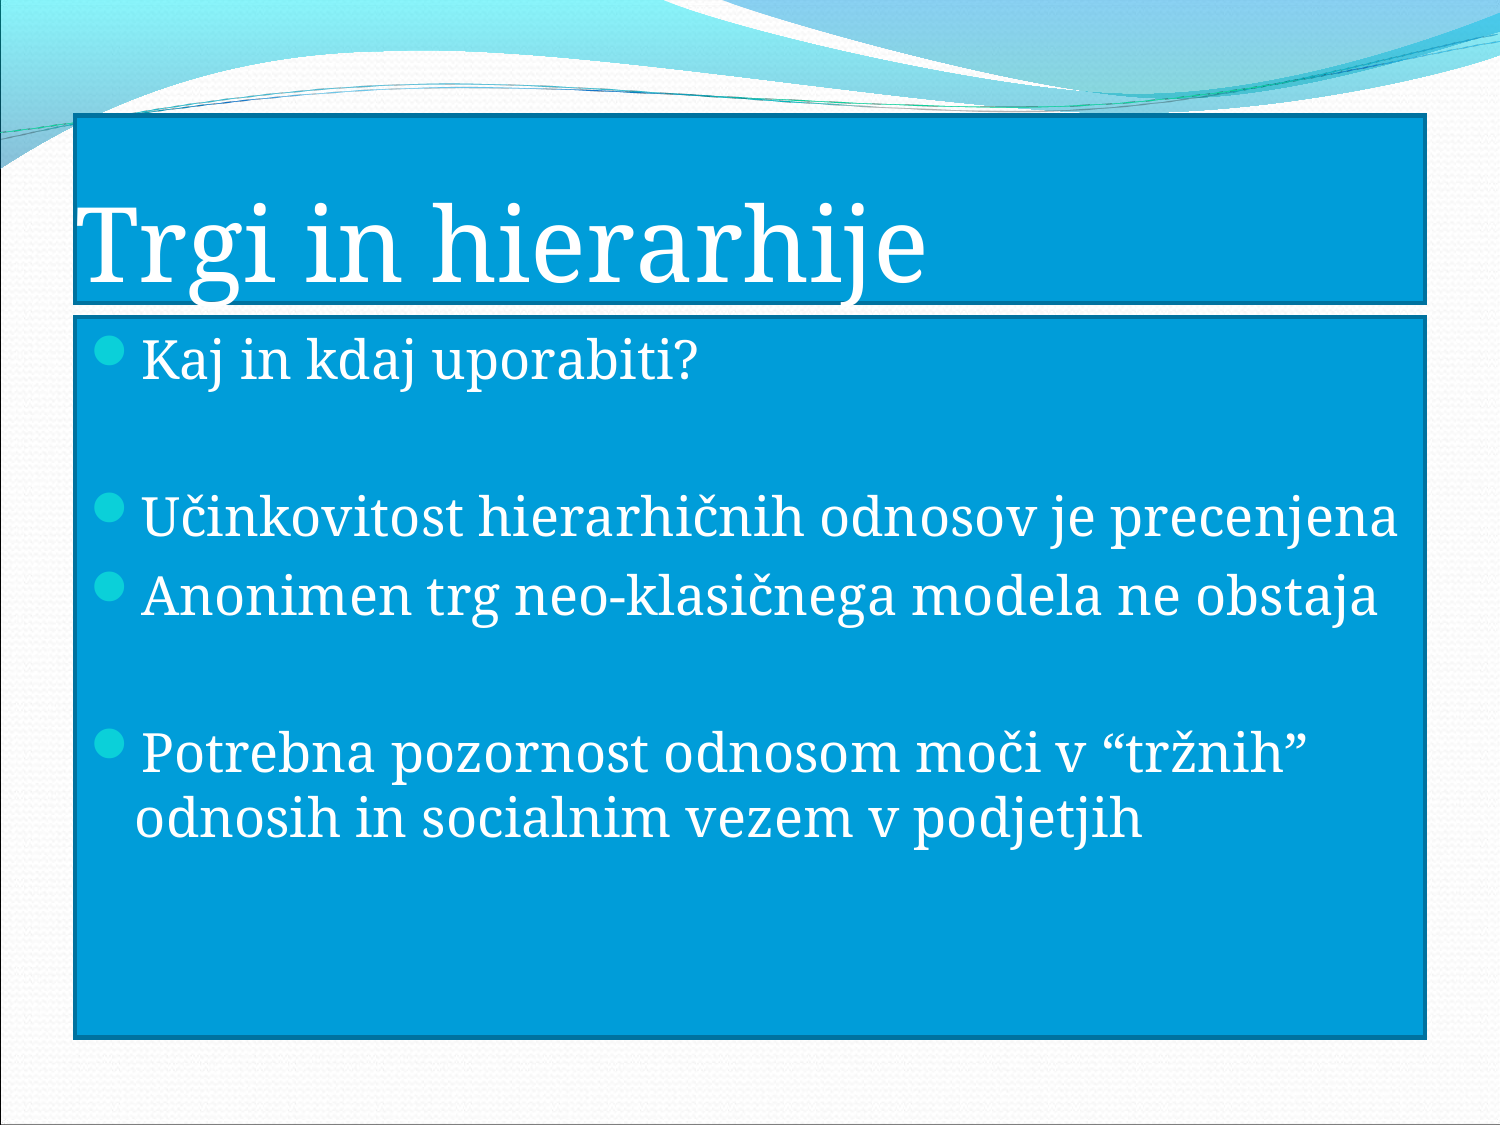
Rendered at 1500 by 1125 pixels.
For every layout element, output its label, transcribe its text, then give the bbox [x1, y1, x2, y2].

picture [0, 0, 1500, 1125]
list Kaj in kdaj uporabiti? Učinkovitost hierarhičnih odnosov je precenjena Anonimen trg neo-klasičnega modela ne obstaja Potrebna pozornost odnosom moči v “tržnih” odnosih in socialnim vezem v podjetjih [75, 317, 1426, 1038]
title Trgi in hierarhije [75, 115, 1426, 304]
